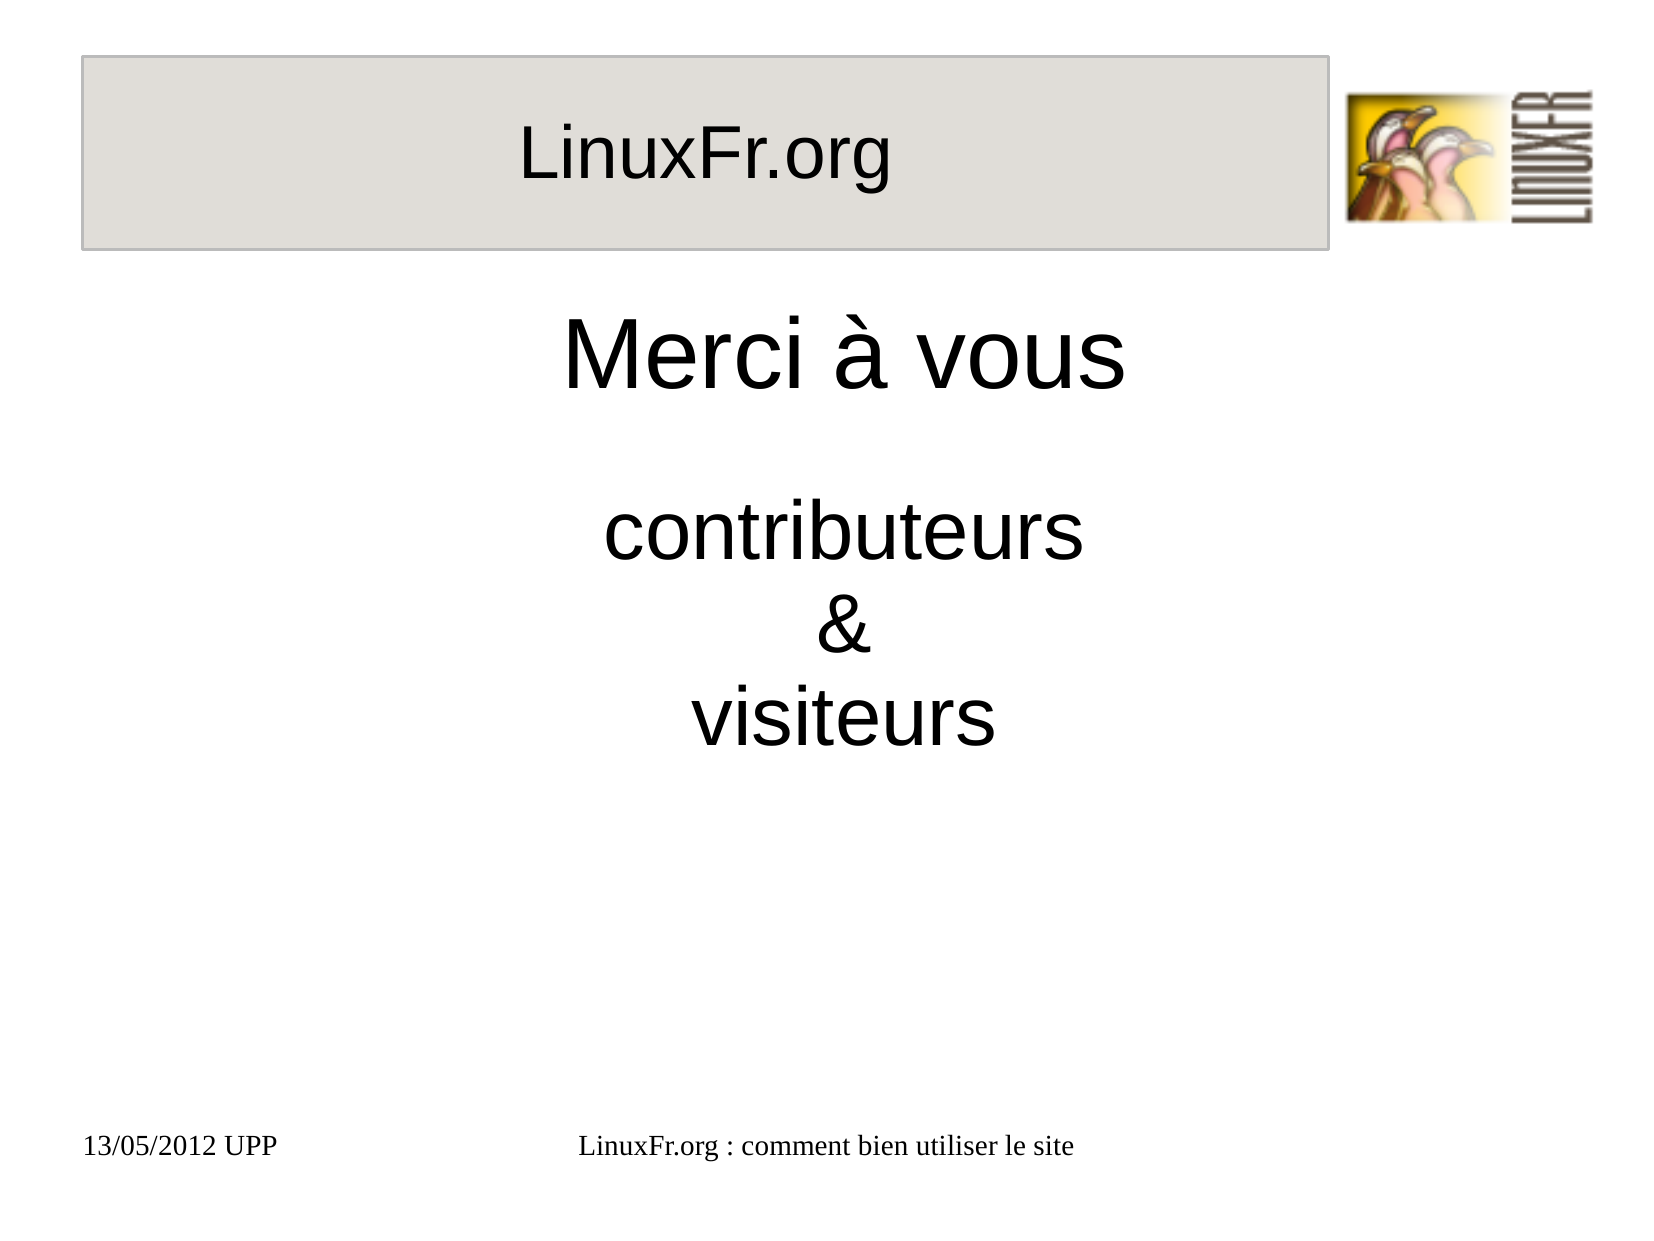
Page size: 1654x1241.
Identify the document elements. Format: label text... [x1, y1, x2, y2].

title LinuxFr.org [82, 56, 1329, 250]
subtitle Merci à vous contributeurs & visiteurs [82, 297, 1571, 1102]
picture [1341, 88, 1601, 229]
